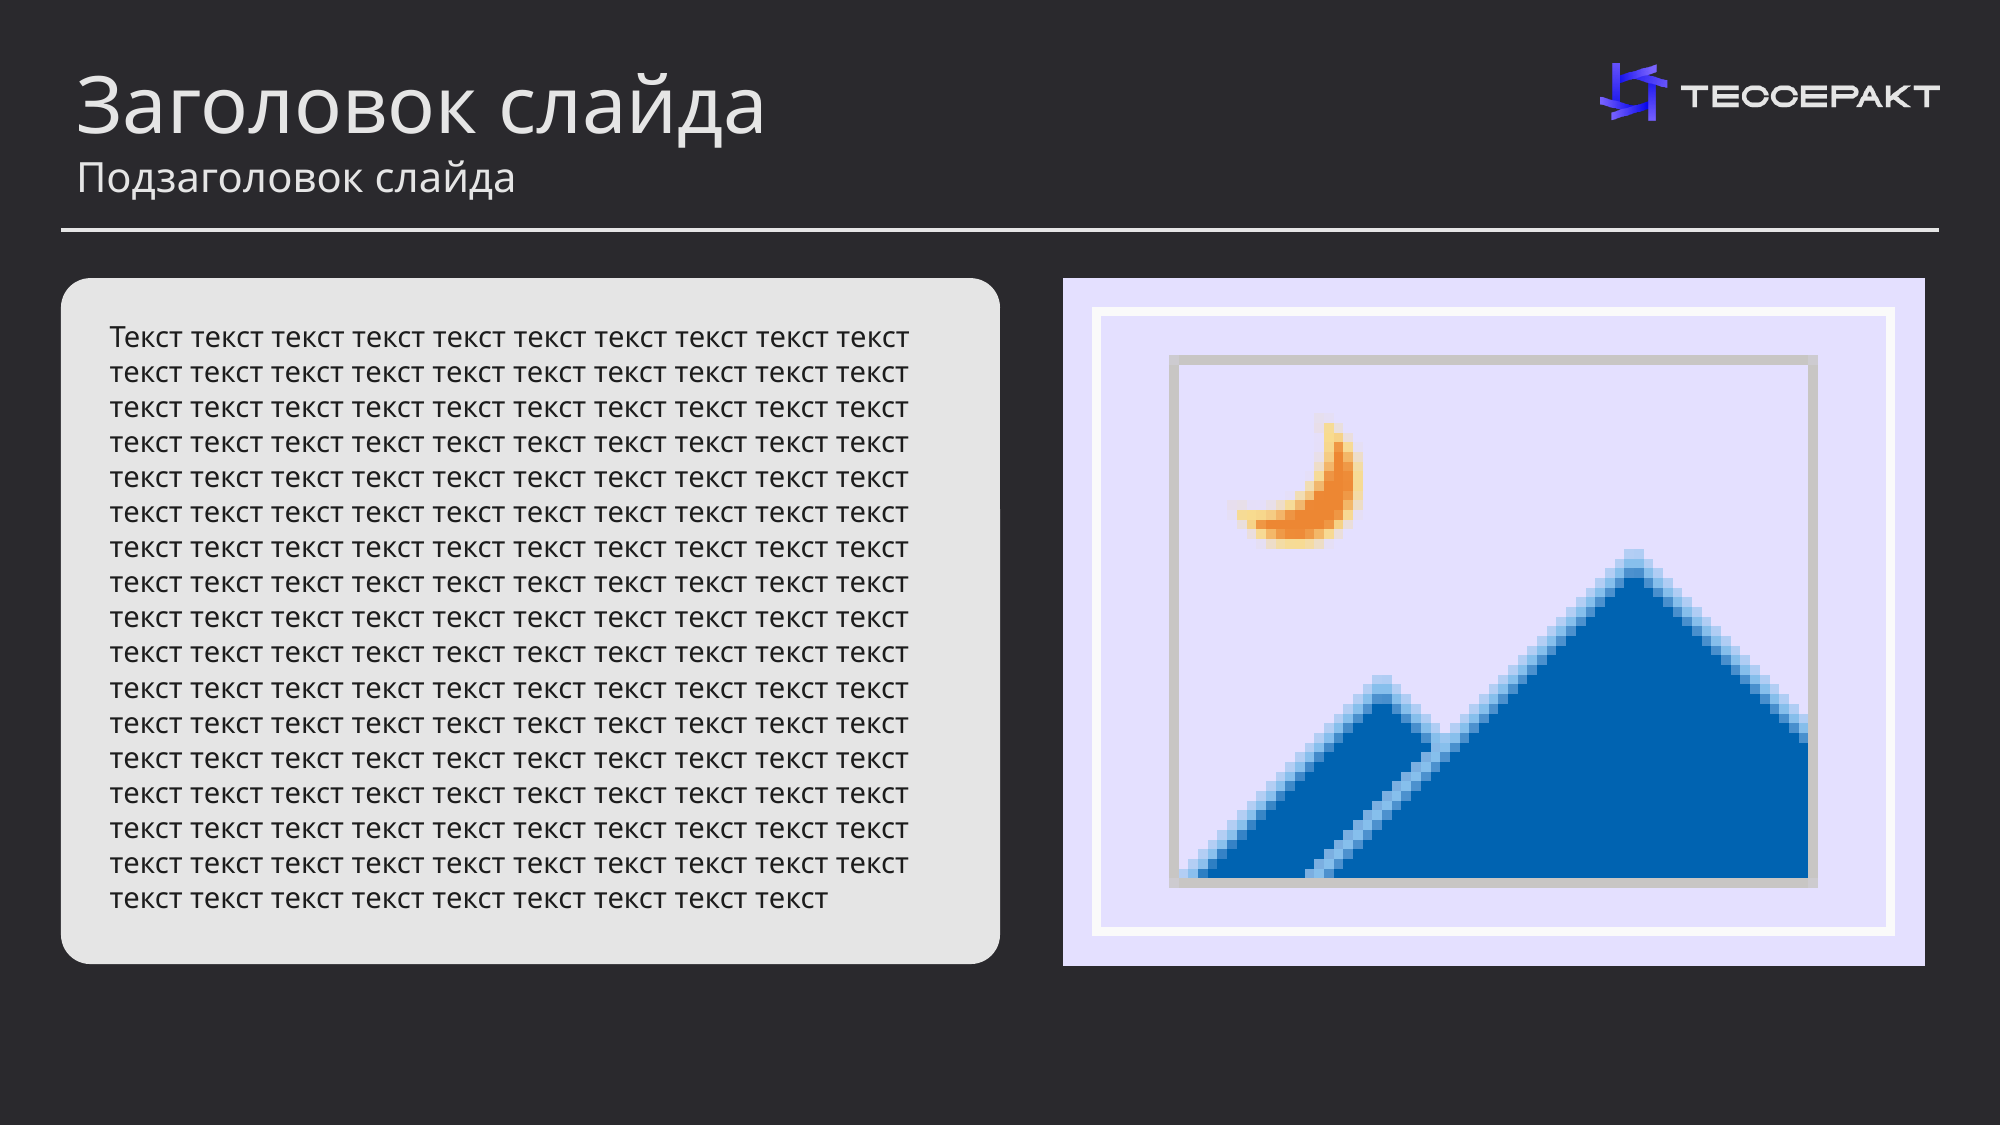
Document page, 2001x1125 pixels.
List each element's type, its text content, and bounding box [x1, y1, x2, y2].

text_box [60, 278, 1001, 965]
title Заголовок слайда [60, 63, 1445, 159]
picture [1600, 63, 1940, 121]
list Текст текст текст текст текст текст текст текст текст текст текст текст текст текст текст текст текст текст текст текст текст текст текст текст текст текст текст текст текст текст текст текст текст текст текст текст текст текст текст текст текст текст текст текст текст текст текст текст текст текст текст текст текст текст текст текст текст текст текст текст текст текст текст текст текст текст текст текст текст текст текст текст текст текст текст текст текст текст текст текст текст текст текст текст текст текст текст текст текст текст текст текст текст текст текст текст текст текст текст текст текст текст текст текст текст текст текст текст текст текст текст текст текст текст текст текст текст текст текст текст текст текст текст текст текст текст текст текст текст текст текст текст текст текст текст текст текст текст текст текст текст текст текст текст текст текст текст текст текст текст текст текст текст текст текст текст текст текст текст текст текст текст текст текст текст текст текст текст текст [94, 310, 981, 999]
picture [1063, 278, 1925, 966]
list Подзаголовок слайда [60, 152, 768, 237]
